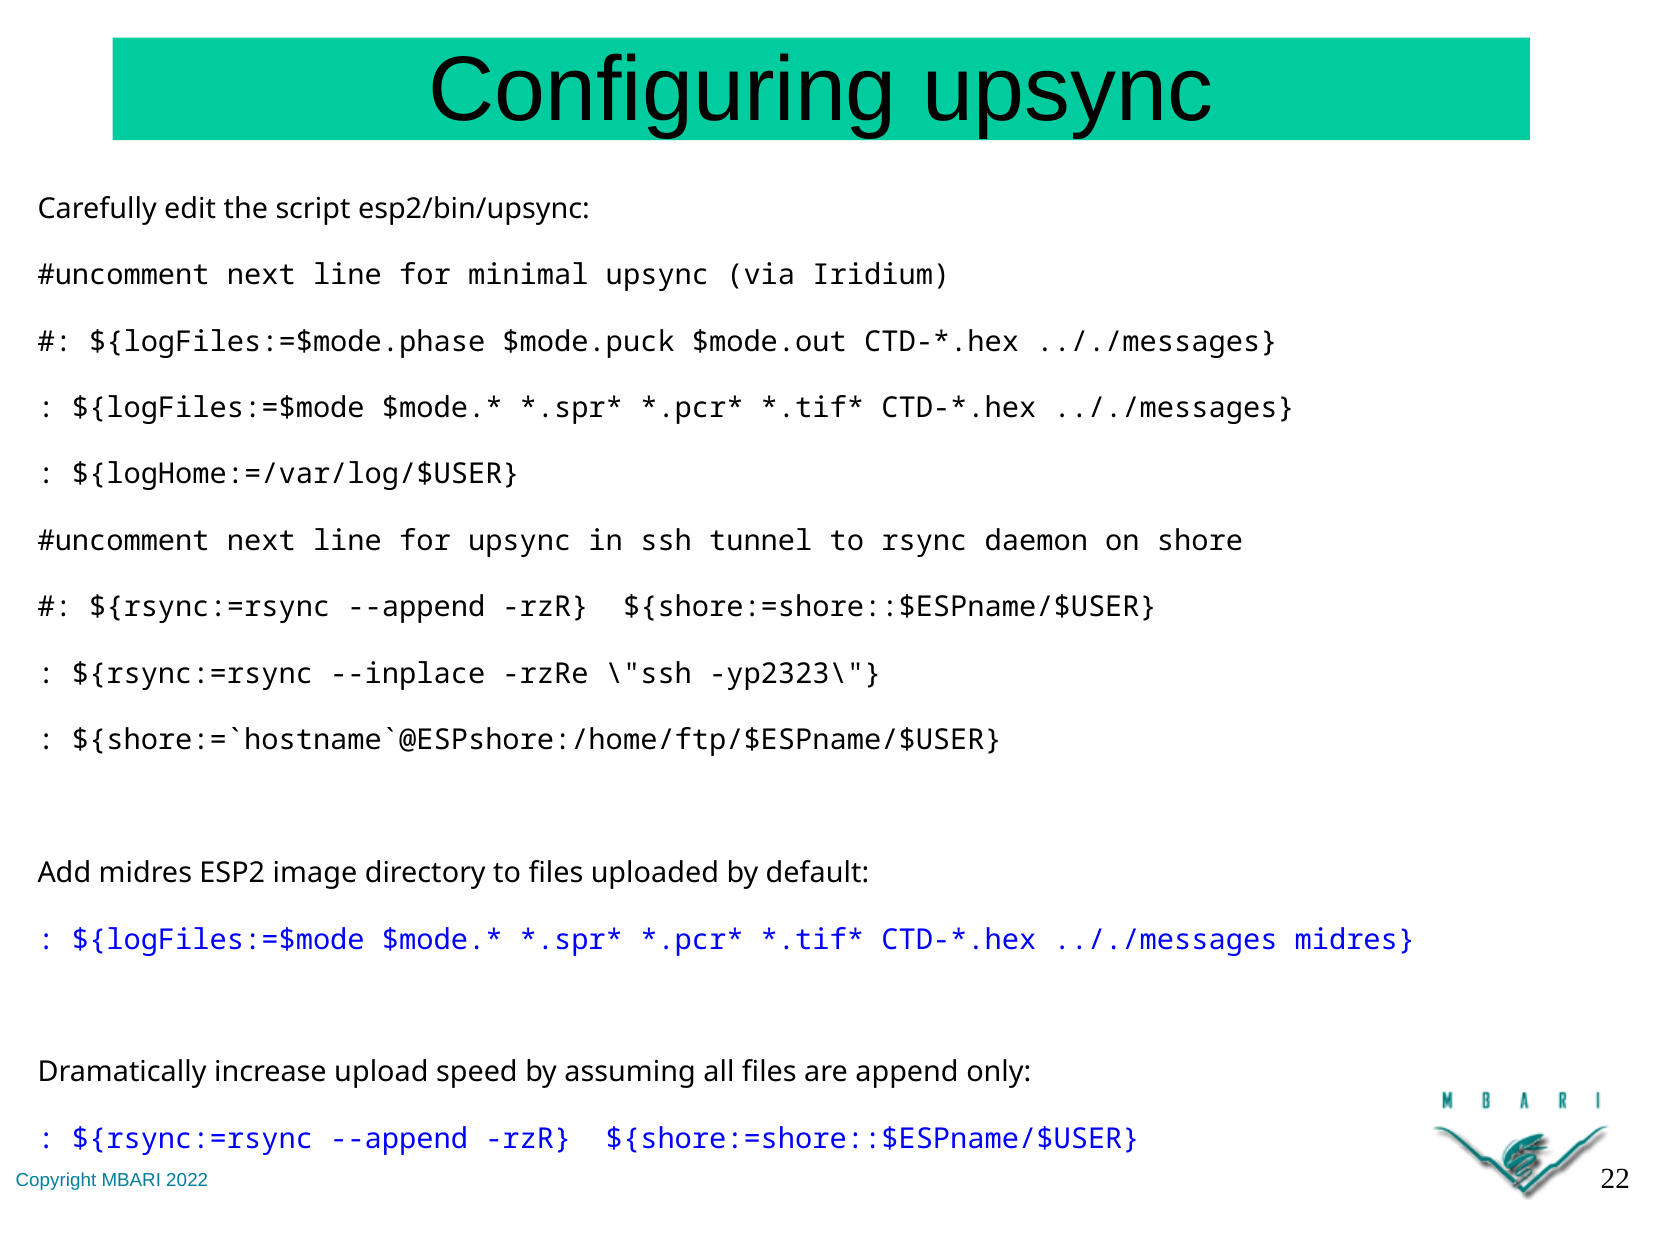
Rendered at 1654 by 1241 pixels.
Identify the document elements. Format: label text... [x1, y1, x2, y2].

picture [1426, 1163, 1613, 1200]
list Carefully edit the script esp2/bin/upsync: #uncomment next line for minimal upsync (via Iridium) #: ${logFiles:=$mode.phase $mode.puck $mode.out CTD-*.hex .././messages} : ${logFiles:=$mode $mode.* *.spr* *.pcr* *.tif* CTD-*.hex .././messages} : ${logHome:=/var/log/$USER} #uncomment next line for upsync in ssh tunnel to rsync daemon on shore #: ${rsync:=rsync --append -rzR} ${shore:=shore::$ESPname/$USER} : ${rsync:=rsync --inplace -rzRe \"ssh -yp2323\"} : ${shore:=`hostname`@ESPshore:/home/ftp/$ESPname/$USER} Add midres ESP2 image directory to files uploaded by default: : ${logFiles:=$mode $mode.* *.spr* *.pcr* *.tif* CTD-*.hex .././messages midres} Dramatically increase upload speed by assuming all files are append only: : ${rsync:=rsync --append -rzR} ${shore:=shore::$ESPname/$USER} [37, 187, 1613, 1163]
title Configuring upsync [112, 37, 1530, 141]
